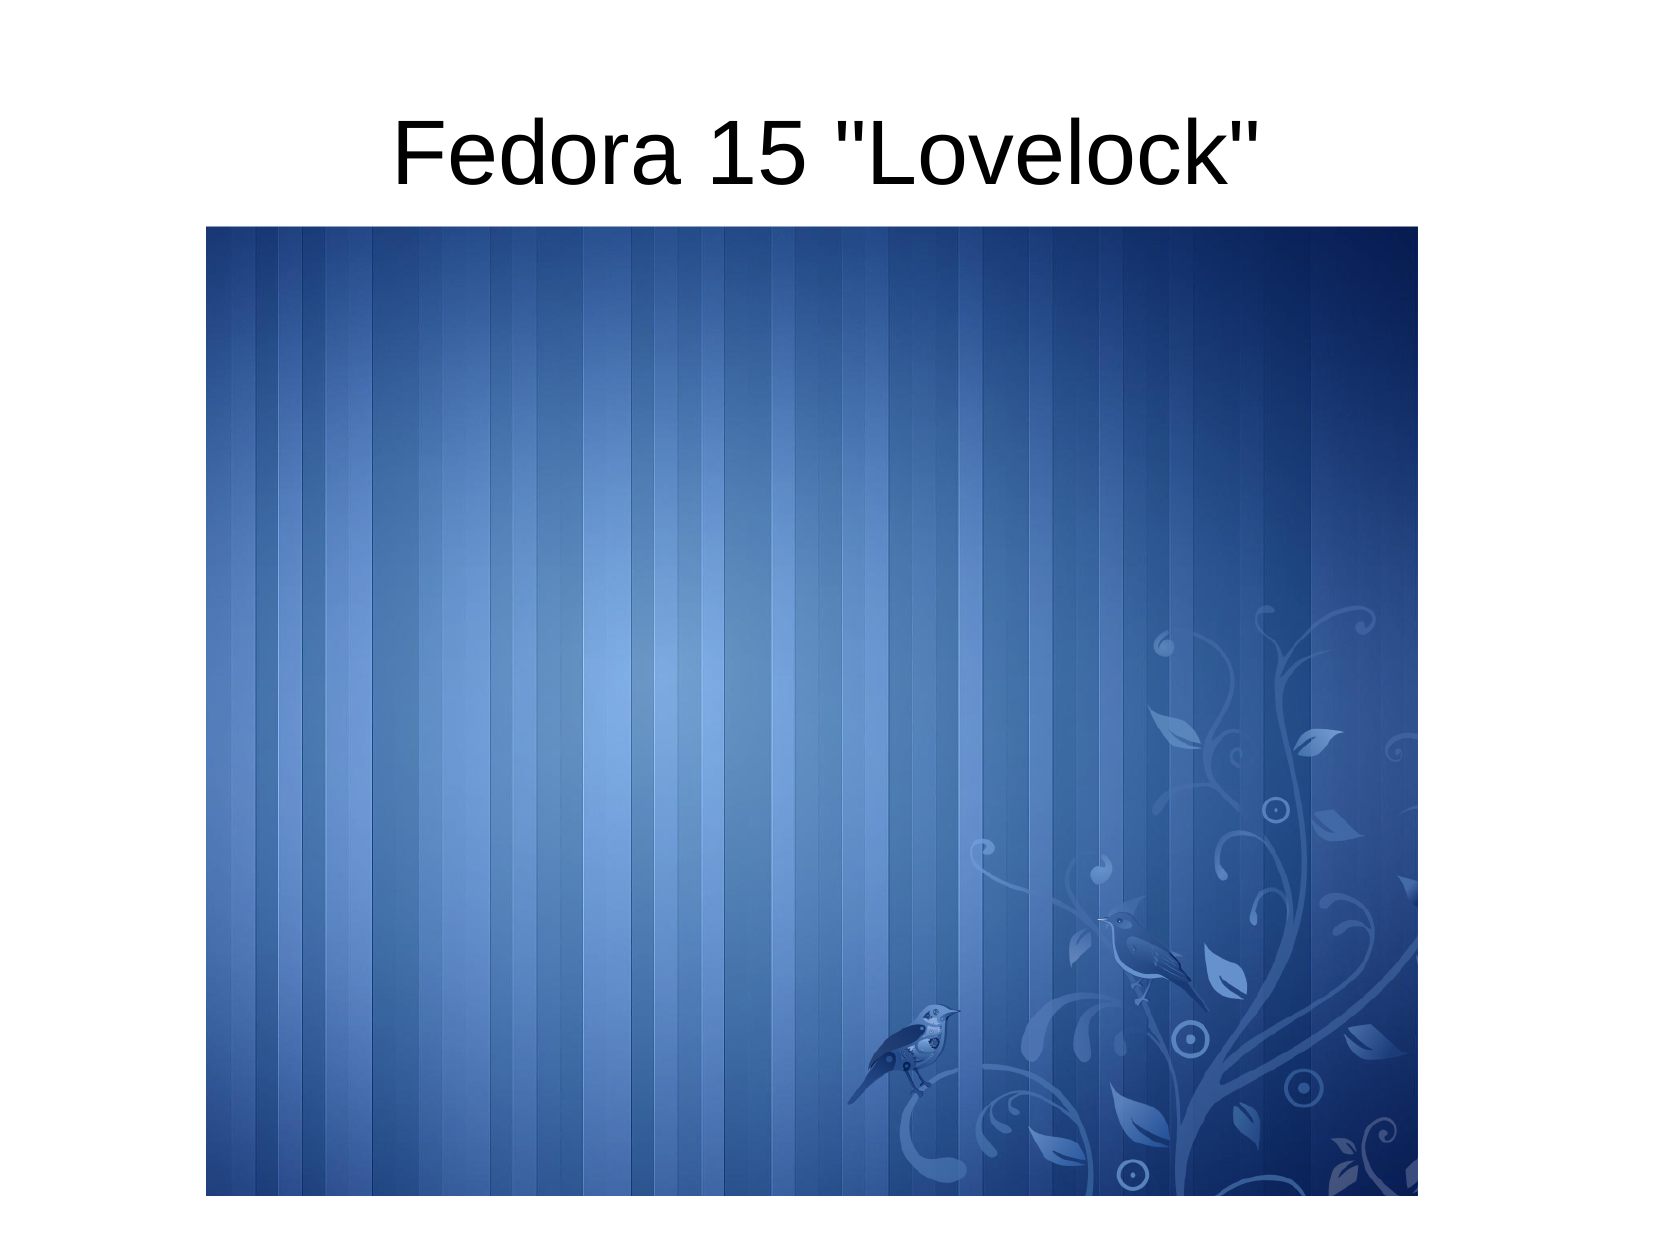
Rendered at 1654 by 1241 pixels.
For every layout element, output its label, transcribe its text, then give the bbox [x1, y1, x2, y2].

picture [206, 226, 1418, 1196]
title Fedora 15 "Lovelock" [82, 49, 1571, 257]
